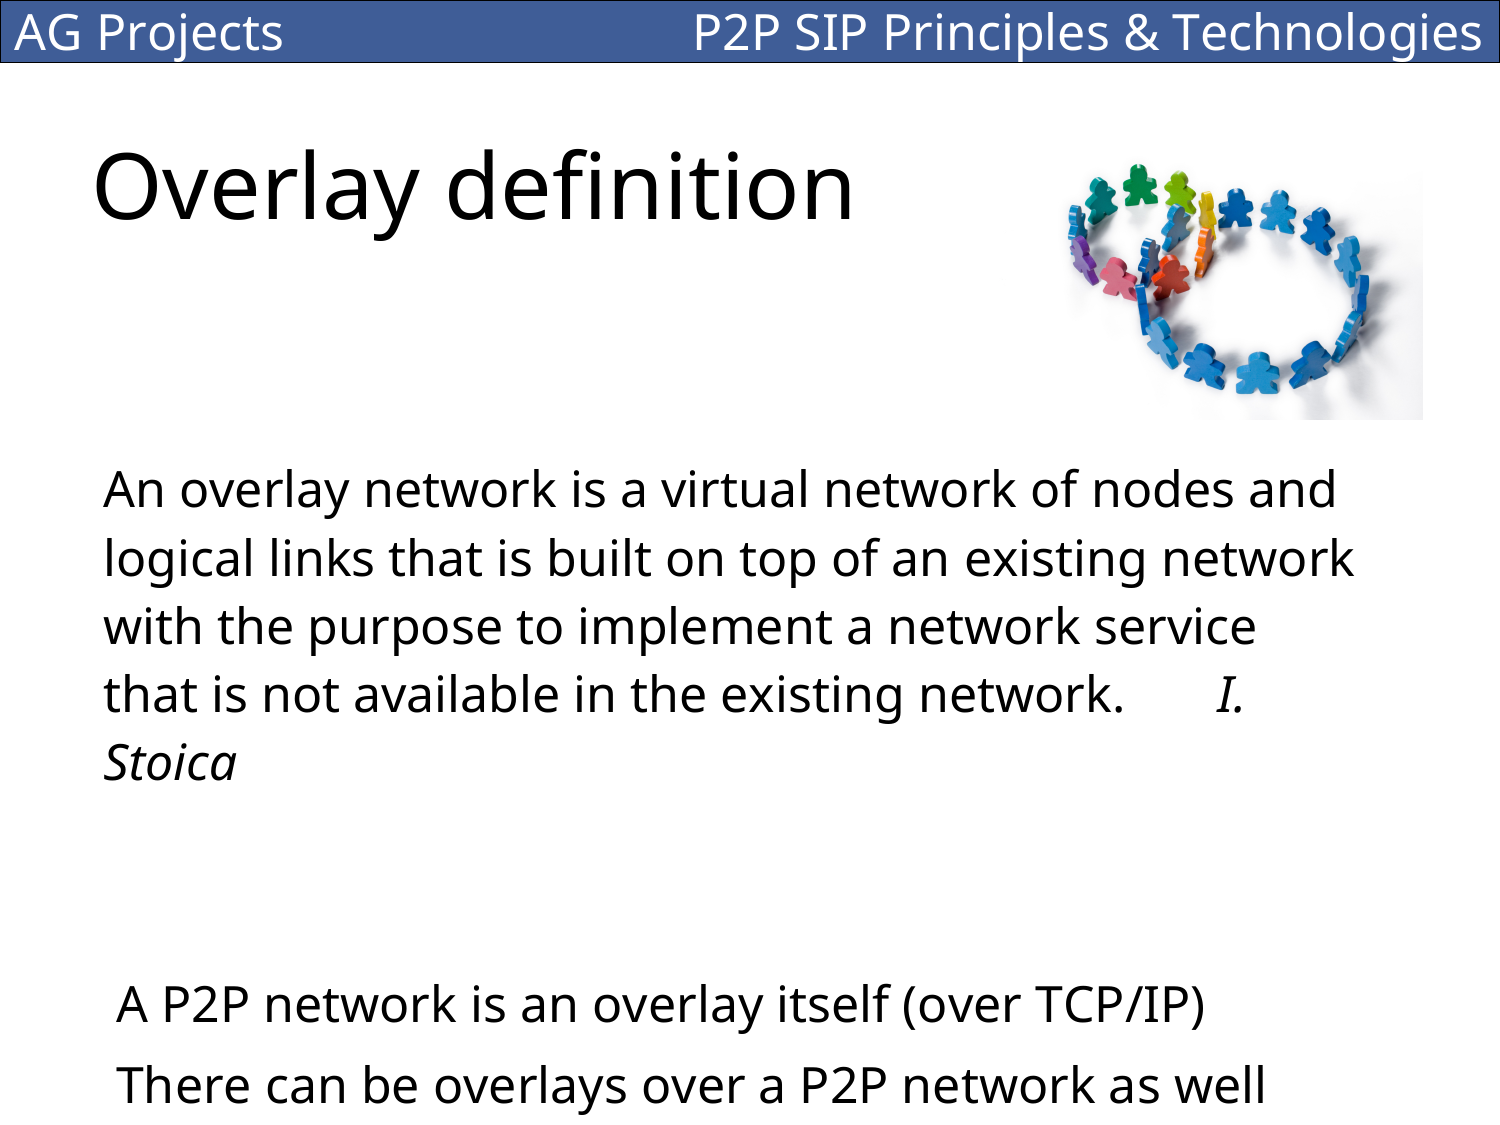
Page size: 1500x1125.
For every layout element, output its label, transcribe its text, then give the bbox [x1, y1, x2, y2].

picture [998, 137, 1423, 420]
text_box Overlay definition [76, 113, 892, 244]
text_box An overlay network is a virtual network of nodes and logical links that is built on top of an existing network with the purpose to implement a network service that is not available in the existing network. I. Stoica A P2P network is an overlay itself (over TCP/IP) There can be overlays over a P2P network as well [88, 446, 1377, 1125]
